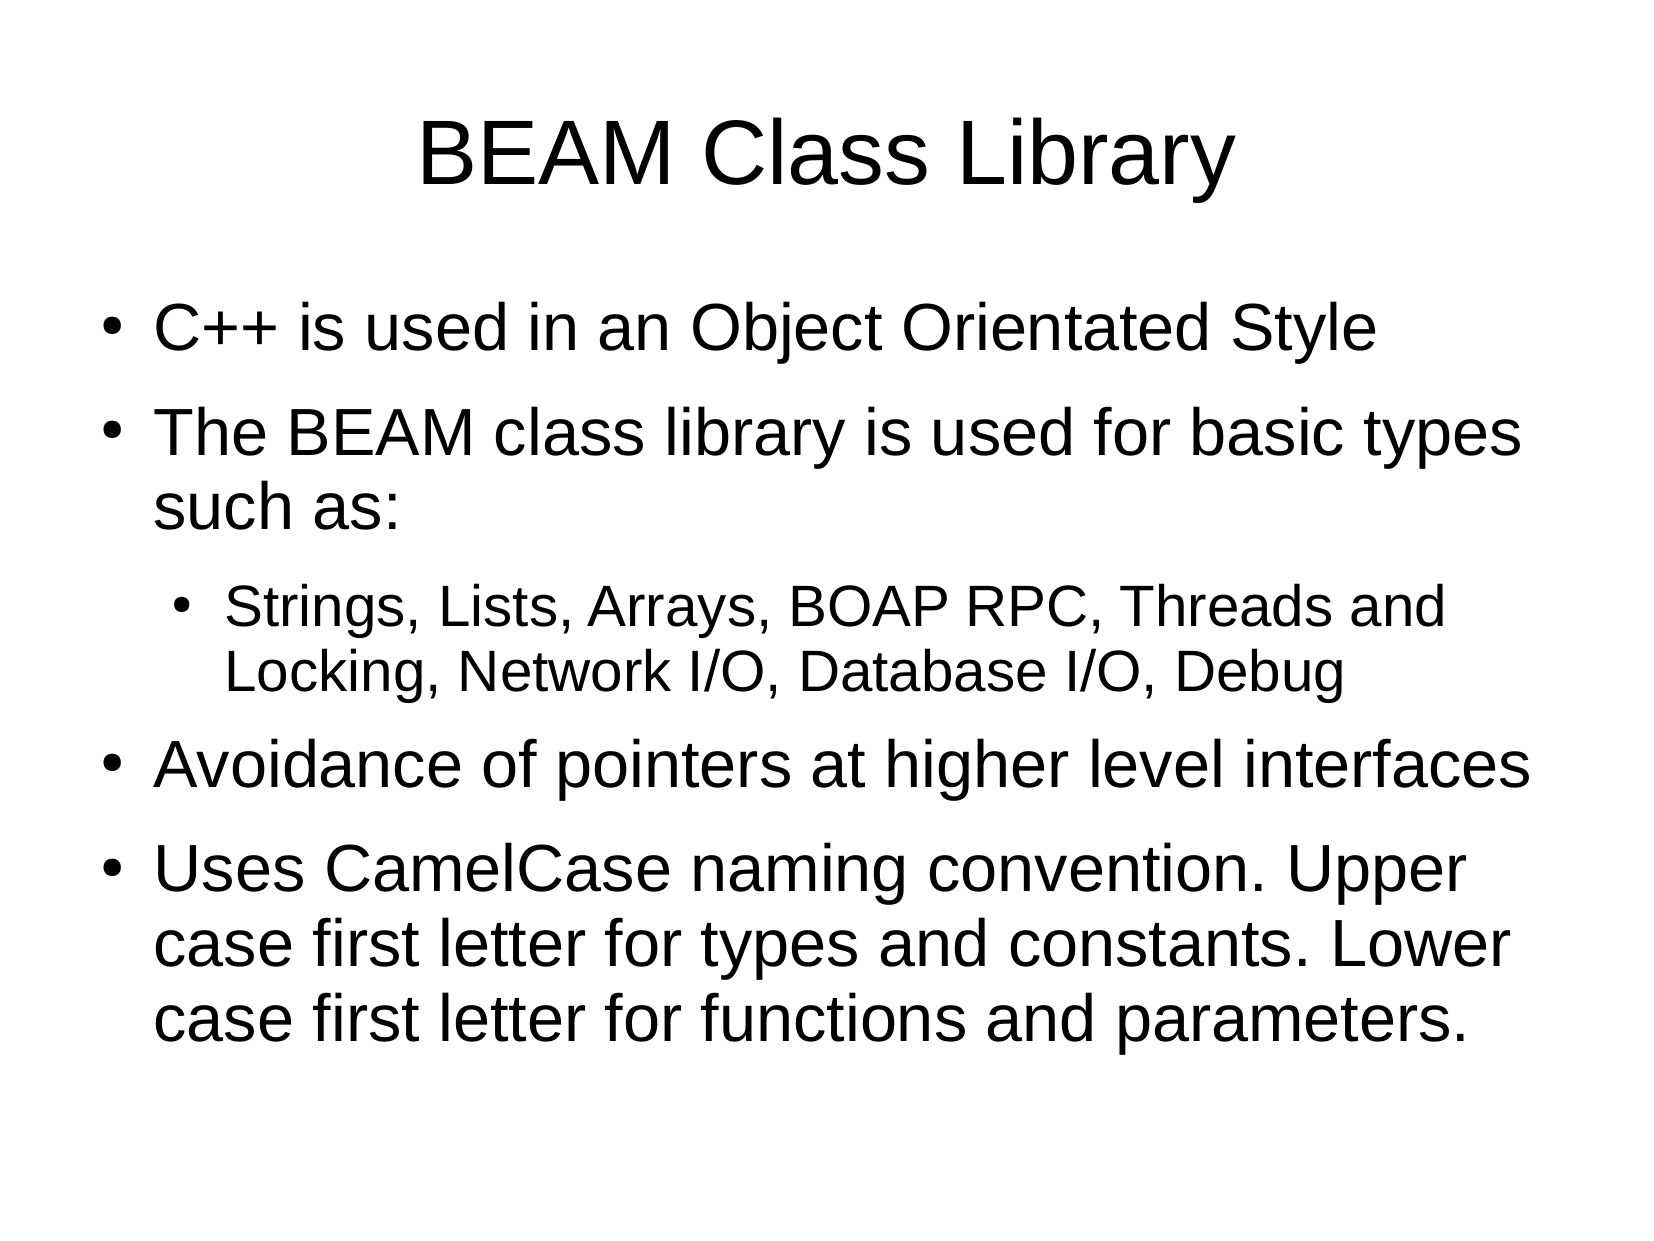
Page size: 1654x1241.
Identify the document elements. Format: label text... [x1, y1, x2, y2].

title BEAM Class Library [82, 56, 1571, 250]
list C++ is used in an Object Orientated Style The BEAM class library is used for basic types such as: Strings, Lists, Arrays, BOAP RPC, Threads and Locking, Network I/O, Database I/O, Debug Avoidance of pointers at higher level interfaces Uses CamelCase naming convention. Upper case first letter for types and constants. Lower case first letter for functions and parameters. [82, 290, 1571, 1094]
